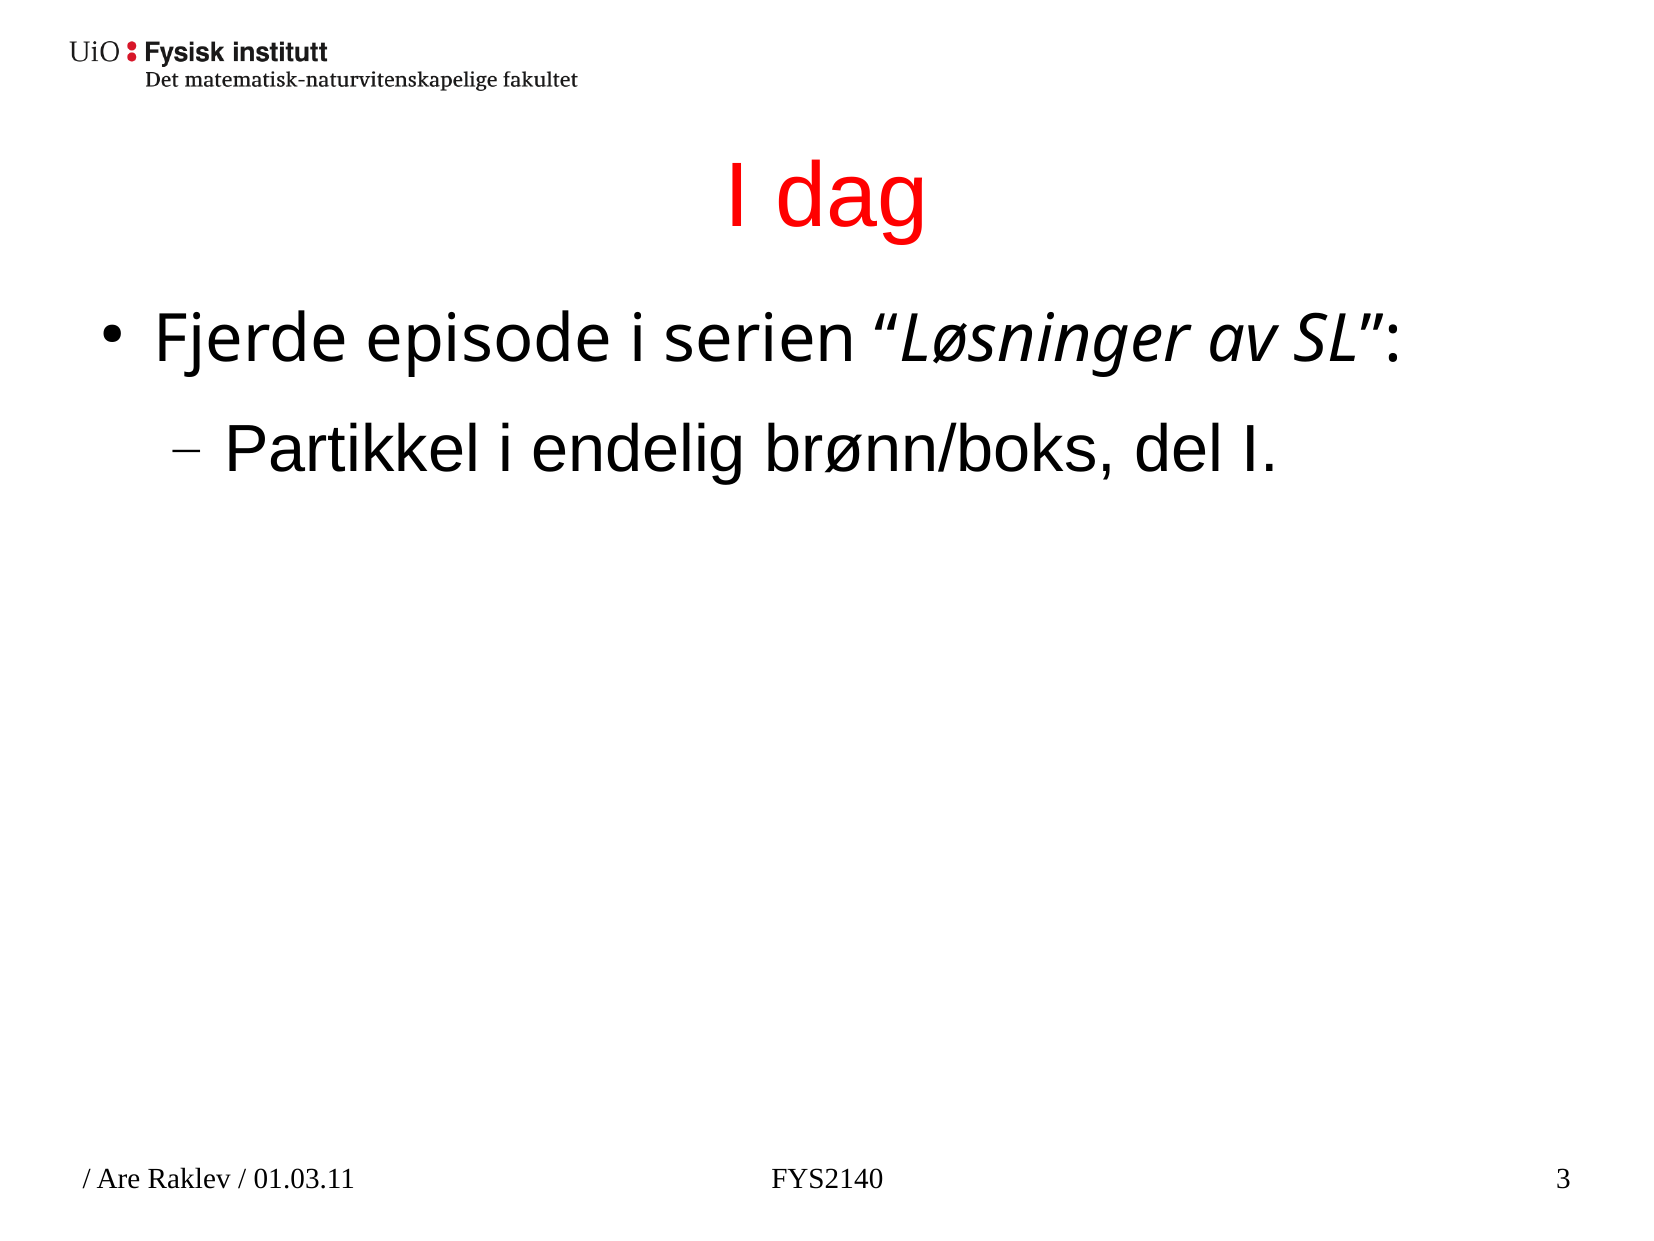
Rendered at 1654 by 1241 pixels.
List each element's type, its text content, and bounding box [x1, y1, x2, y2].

title I dag [82, 90, 1571, 290]
picture [68, 37, 581, 93]
list Fjerde episode i serien “Løsninger av SL”: Partikkel i endelig brønn/boks, del I. [82, 290, 1613, 1094]
